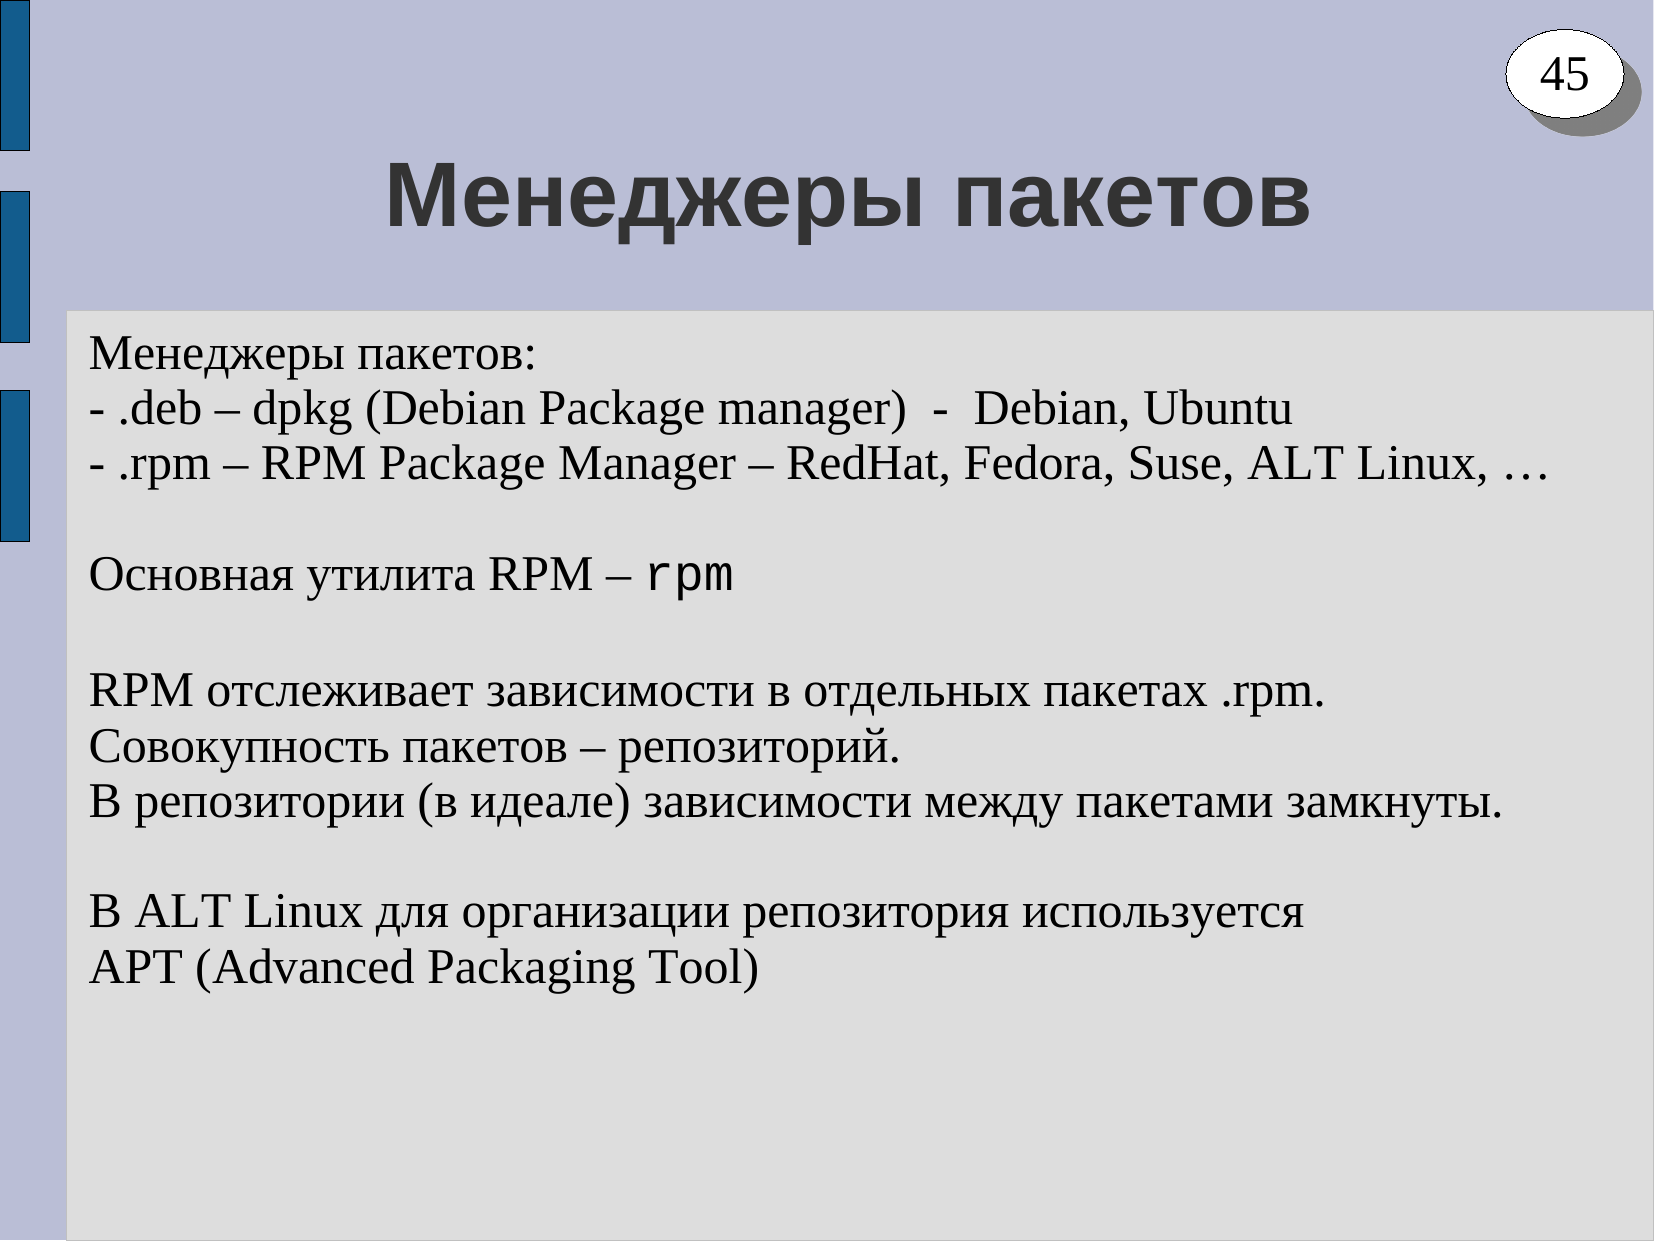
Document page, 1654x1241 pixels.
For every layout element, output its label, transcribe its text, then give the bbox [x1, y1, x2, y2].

text_box Менеджеры пакетов: - .deb – dpkg (Debian Package manager) - Debian, Ubuntu - .rpm – RPM Package Manager – RedHat, Fedora, Suse, ALT Linux, … Основная утилита RPM – rpm RPM отслеживает зависимости в отдельных пакетах .rpm. Совокупность пакетов – репозиторий. В репозитории (в идеале) зависимости между пакетами замкнуты. В ALT Linux для организации репозитория используется APT (Advanced Packaging Tool) [88, 324, 1552, 1050]
text_box 45 [1505, 29, 1625, 119]
title Менеджеры пакетов [121, 91, 1534, 299]
